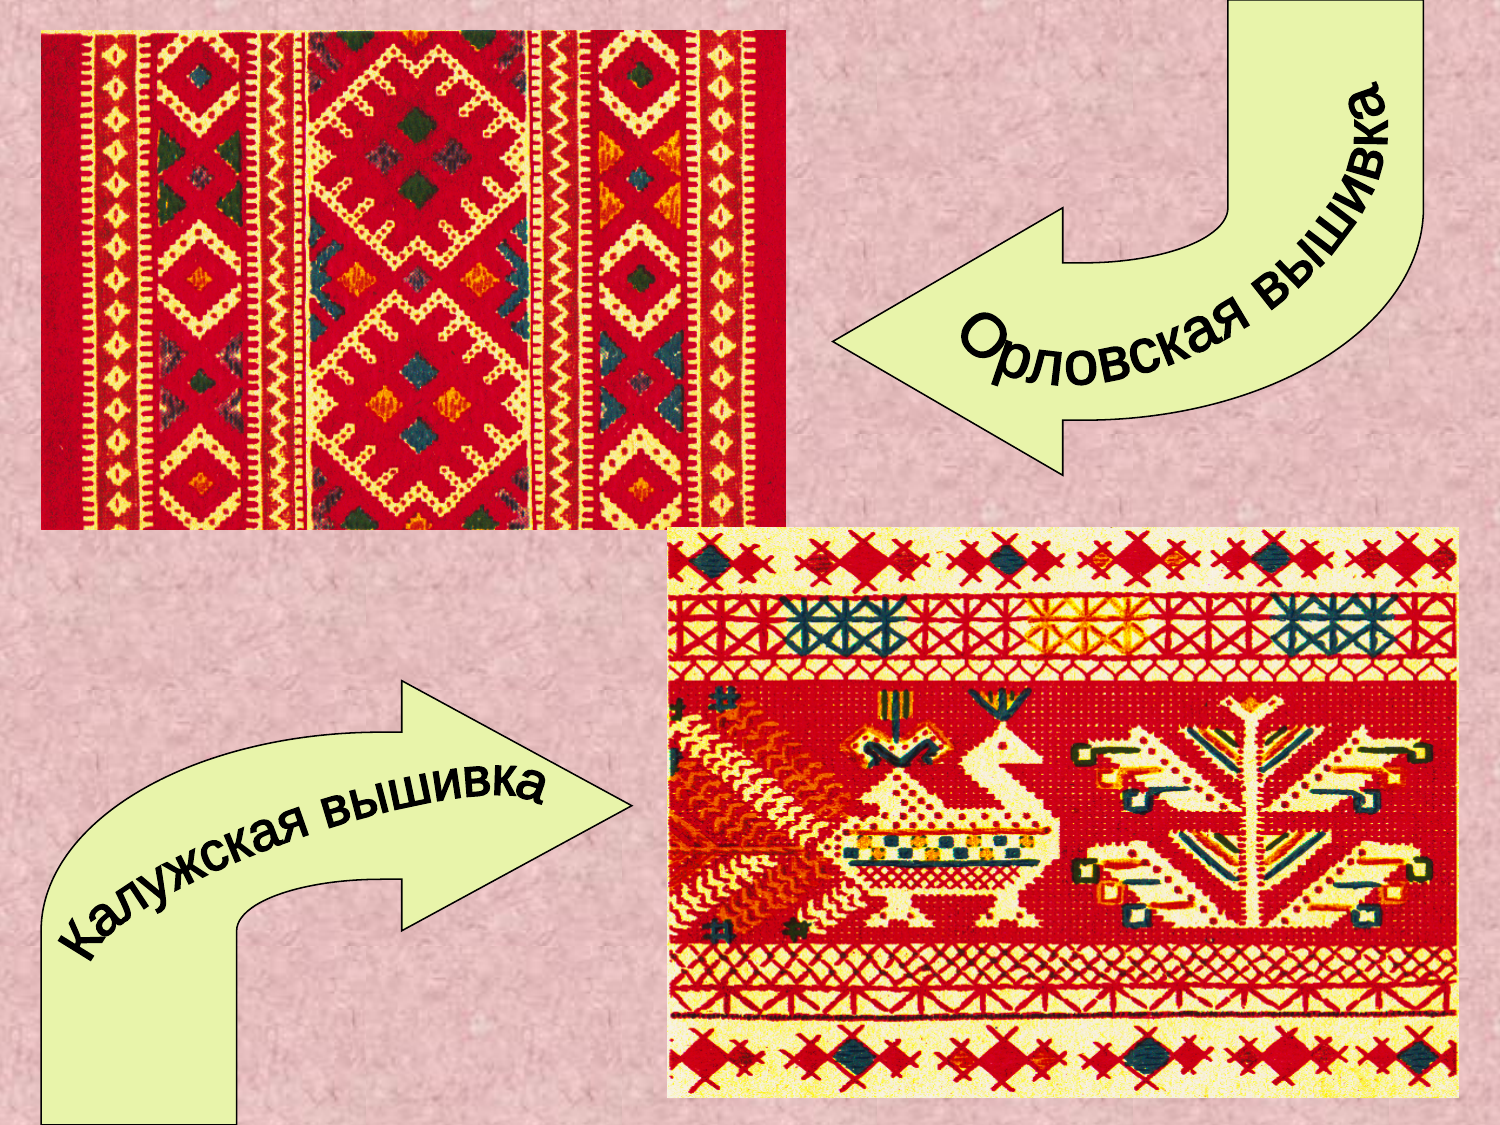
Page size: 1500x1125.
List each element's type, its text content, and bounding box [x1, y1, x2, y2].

picture [0, 0, 1500, 1125]
text_box Орловская вышивка [1213, 297, 1249, 340]
text_box Калужская вышивка [201, 840, 228, 871]
text_box Калужская вышивка [516, 770, 545, 805]
text_box Калужская вышивка [224, 827, 255, 863]
text_box Орловская вышивка [1066, 351, 1096, 385]
text_box Орловская вышивка [1346, 148, 1383, 180]
text_box Калужская вышивка [136, 865, 166, 913]
text_box Калужская вышивка [433, 768, 461, 801]
text_box Орловская вышивка [1130, 338, 1160, 373]
text_box Орловская вышивка [1349, 82, 1385, 119]
text_box Орловская вышивка [1354, 120, 1388, 144]
text_box Калужская вышивка [465, 766, 490, 797]
text_box Калужская вышивка [58, 918, 105, 961]
text_box Орловская вышивка [1275, 260, 1313, 288]
text_box Калужская вышивка [321, 795, 350, 828]
text_box Орловская вышивка [1333, 174, 1374, 213]
text_box Орловская вышивка [1184, 316, 1223, 353]
text_box Орловская вышивка [1026, 350, 1062, 386]
text_box Калужская вышивка [494, 765, 517, 796]
text_box Калужская вышивка [162, 849, 208, 891]
text_box Калужская вышивка [349, 790, 377, 820]
text_box [832, 0, 1424, 476]
text_box Орловская вышивка [1305, 202, 1357, 255]
text_box Калужская вышивка [89, 881, 148, 936]
text_box Орловская вышивка [961, 313, 1030, 386]
text_box Калужская вышивка [375, 783, 388, 813]
text_box Калужская вышивка [251, 807, 308, 852]
text_box Калужская вышивка [389, 773, 431, 810]
text_box Орловская вышивка [1099, 347, 1129, 382]
text_box Орловская вышивка [1156, 326, 1191, 366]
text_box Орловская вышивка [1297, 239, 1325, 267]
text_box Орловская вышивка [1251, 272, 1288, 310]
text_box [41, 680, 632, 1125]
